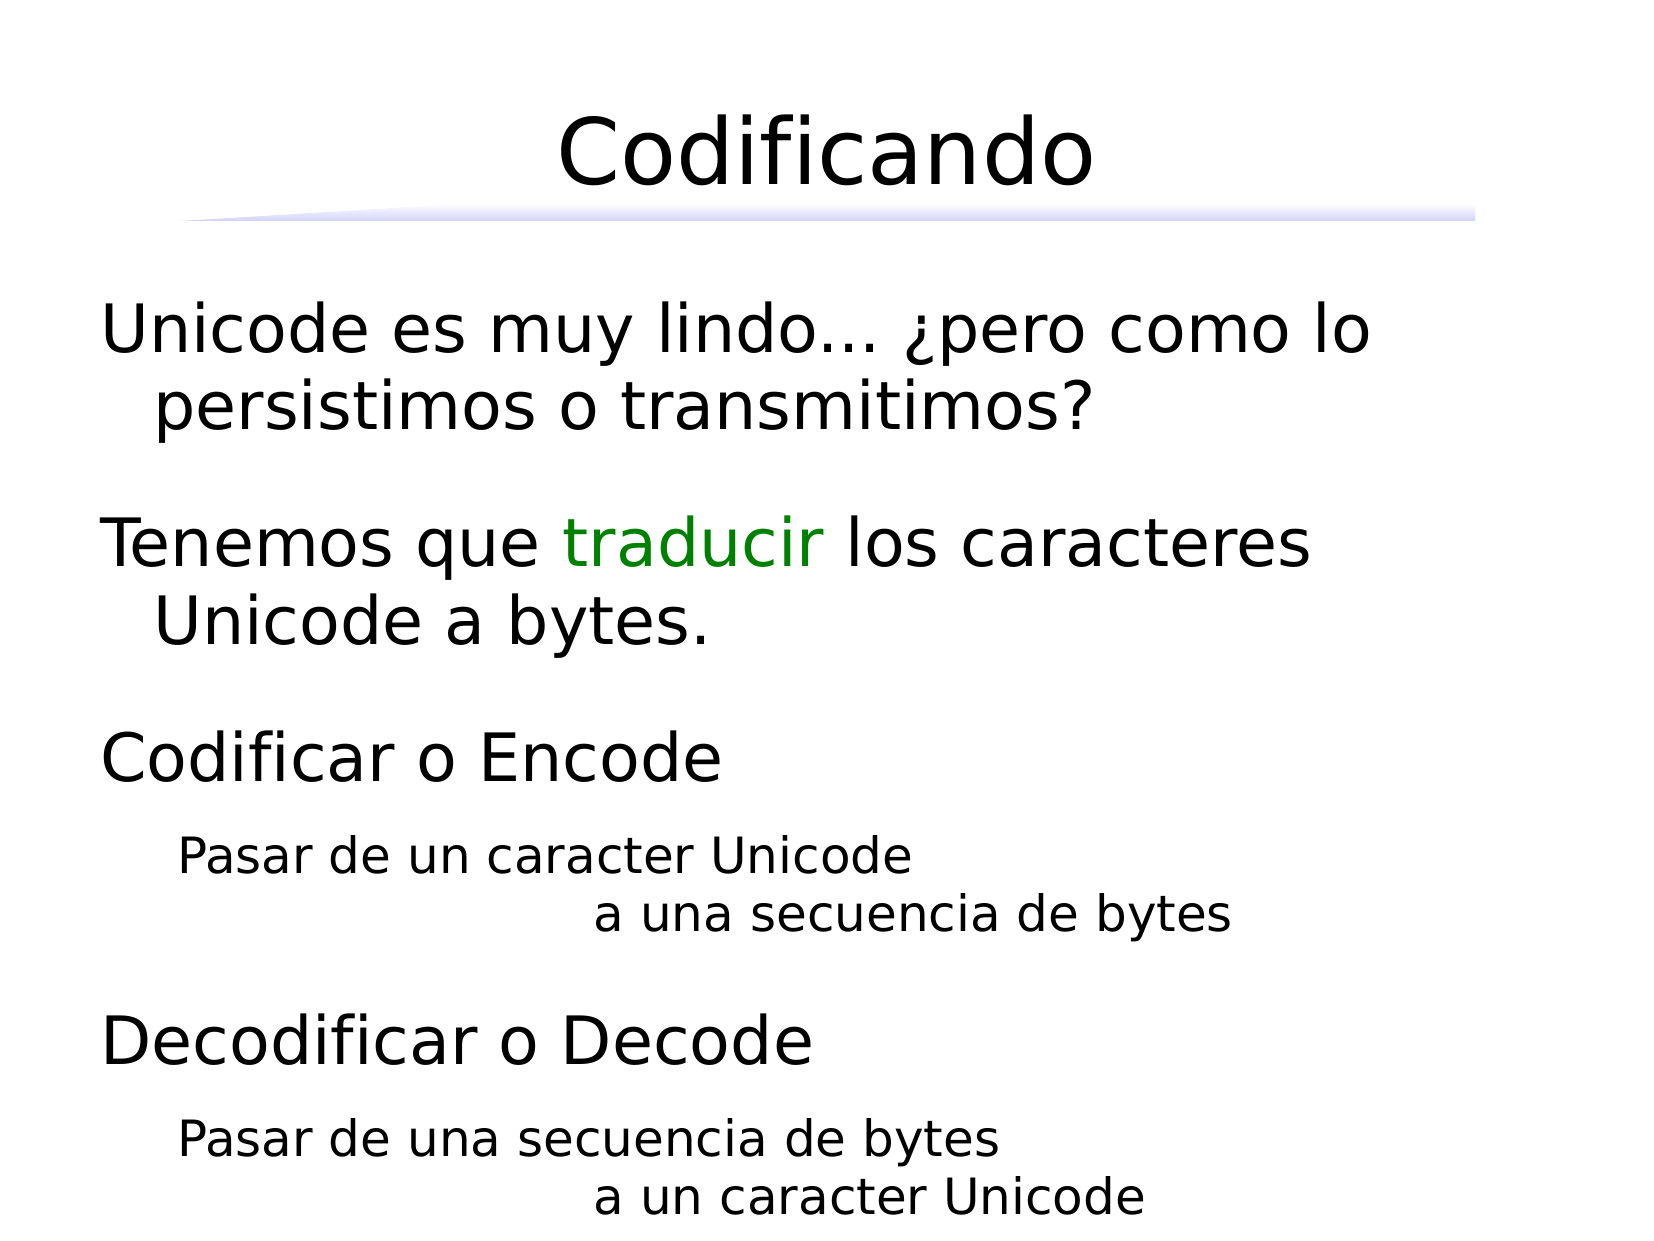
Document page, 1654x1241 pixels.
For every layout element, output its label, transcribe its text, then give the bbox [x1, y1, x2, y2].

list Unicode es muy lindo... ¿pero como lo persistimos o transmitimos? Tenemos que traducir los caracteres Unicode a bytes. Codificar o Encode Pasar de un caracter Unicode a una secuencia de bytes Decodificar o Decode Pasar de una secuencia de bytes a un caracter Unicode [82, 290, 1571, 1199]
title Codificando [82, 56, 1571, 250]
